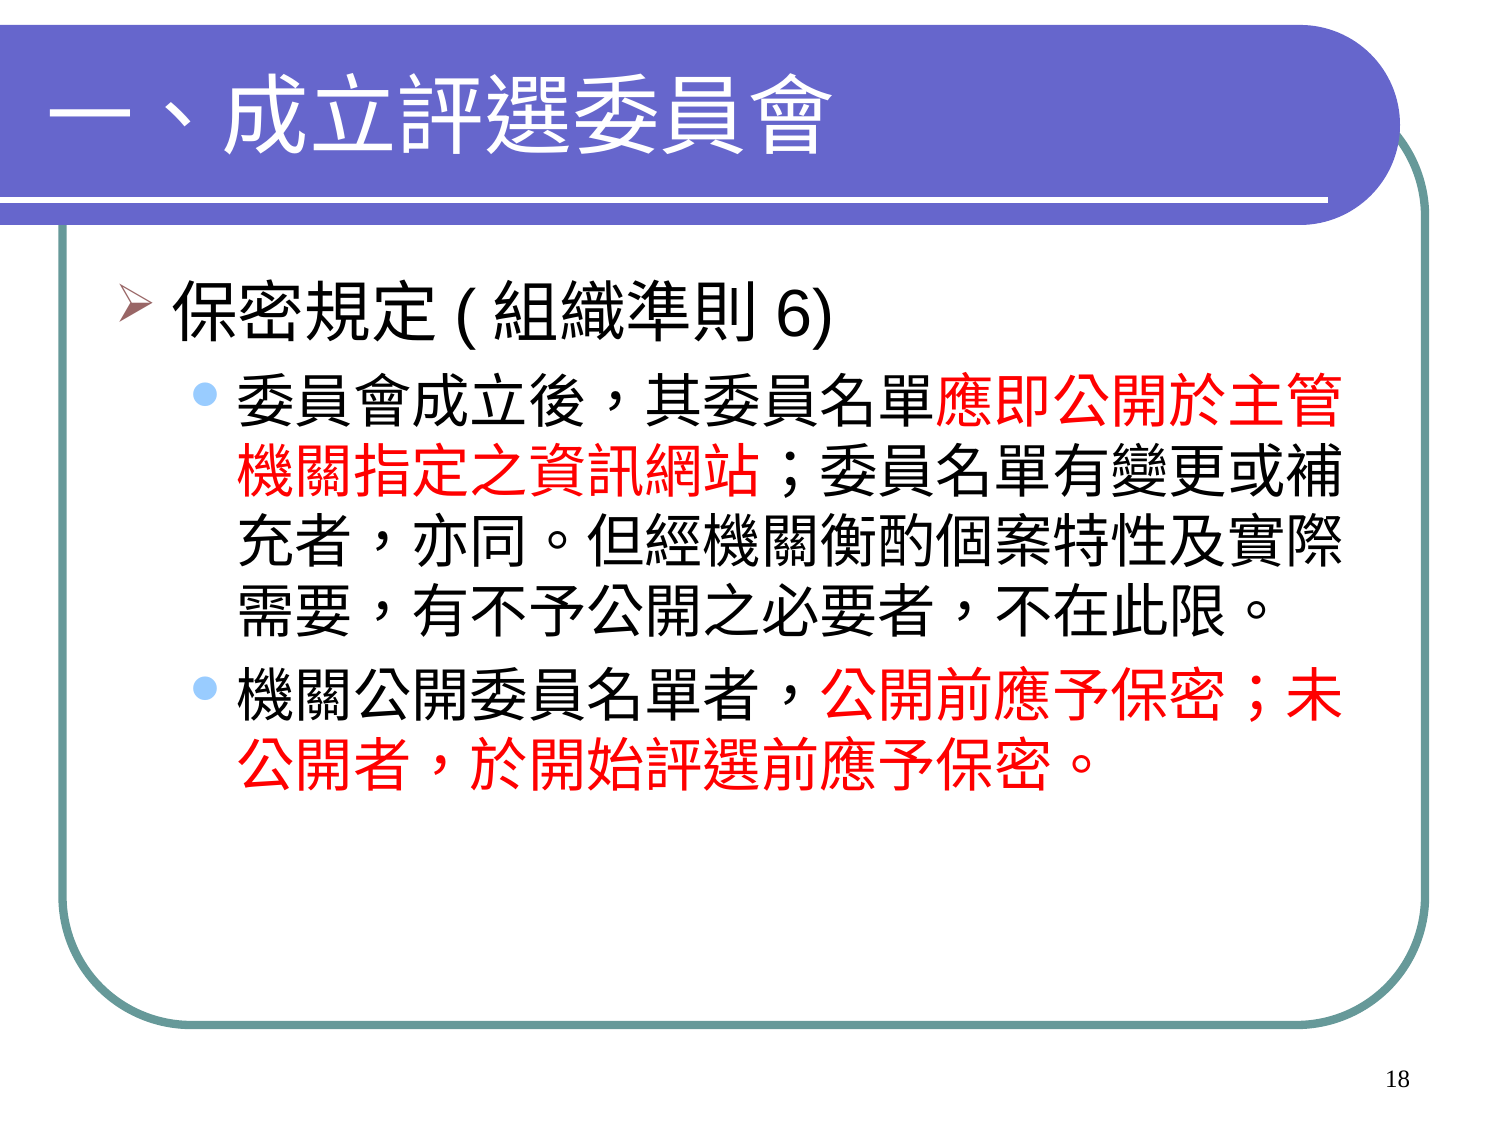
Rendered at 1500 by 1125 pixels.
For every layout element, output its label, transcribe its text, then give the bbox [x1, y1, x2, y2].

list 保密規定(組織準則6) 委員會成立後，其委員名單應即公開於主管機關指定之資訊網站；委員名單有變更或補充者，亦同。但經機關衡酌個案特性及實際需要，有不予公開之必要者，不在此限。 機關公開委員名單者，公開前應予保密；未公開者，於開始評選前應予保密。 [99, 262, 1401, 988]
title 一、成立評選委員會 [31, 37, 1347, 188]
text_box <編號> [1074, 1025, 1426, 1101]
